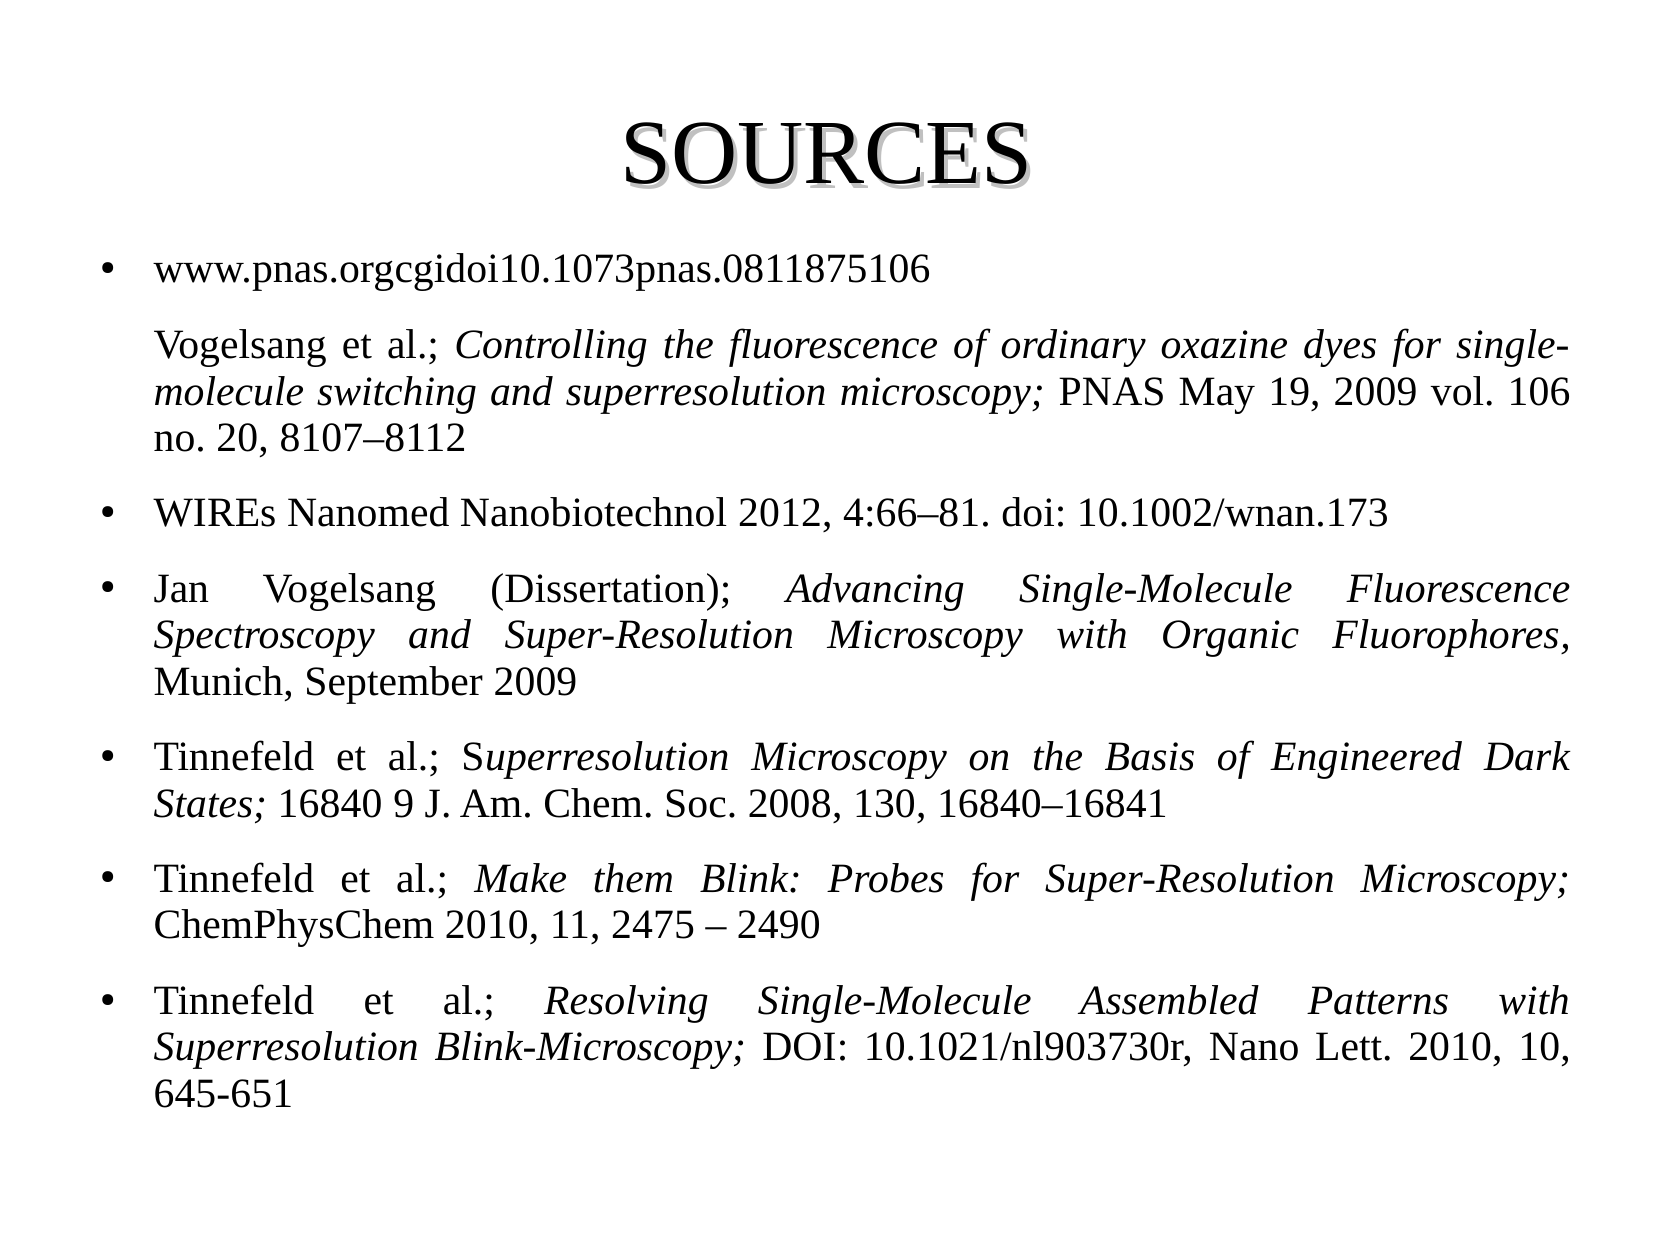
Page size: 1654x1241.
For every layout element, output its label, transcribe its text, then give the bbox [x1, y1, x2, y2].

list www.pnas.orgcgidoi10.1073pnas.0811875106 Vogelsang et al.; Controlling the fluorescence of ordinary oxazine dyes for single-molecule switching and superresolution microscopy; PNAS May 19, 2009 vol. 106 no. 20, 8107–8112 WIREs Nanomed Nanobiotechnol 2012, 4:66–81. doi: 10.1002/wnan.173 Jan Vogelsang (Dissertation); Advancing Single-Molecule Fluorescence Spectroscopy and Super-Resolution Microscopy with Organic Fluorophores, Munich, September 2009 Tinnefeld et al.; Superresolution Microscopy on the Basis of Engineered Dark States; 16840 9 J. Am. Chem. Soc. 2008, 130, 16840–16841 Tinnefeld et al.; Make them Blink: Probes for Super-Resolution Microscopy; ChemPhysChem 2010, 11, 2475 – 2490 Tinnefeld et al.; Resolving Single-Molecule Assembled Patterns with Superresolution Blink-Microscopy; DOI: 10.1021/nl903730r, Nano Lett. 2010, 10, 645-651 [82, 245, 1571, 1129]
title SOURCES [82, 49, 1571, 245]
